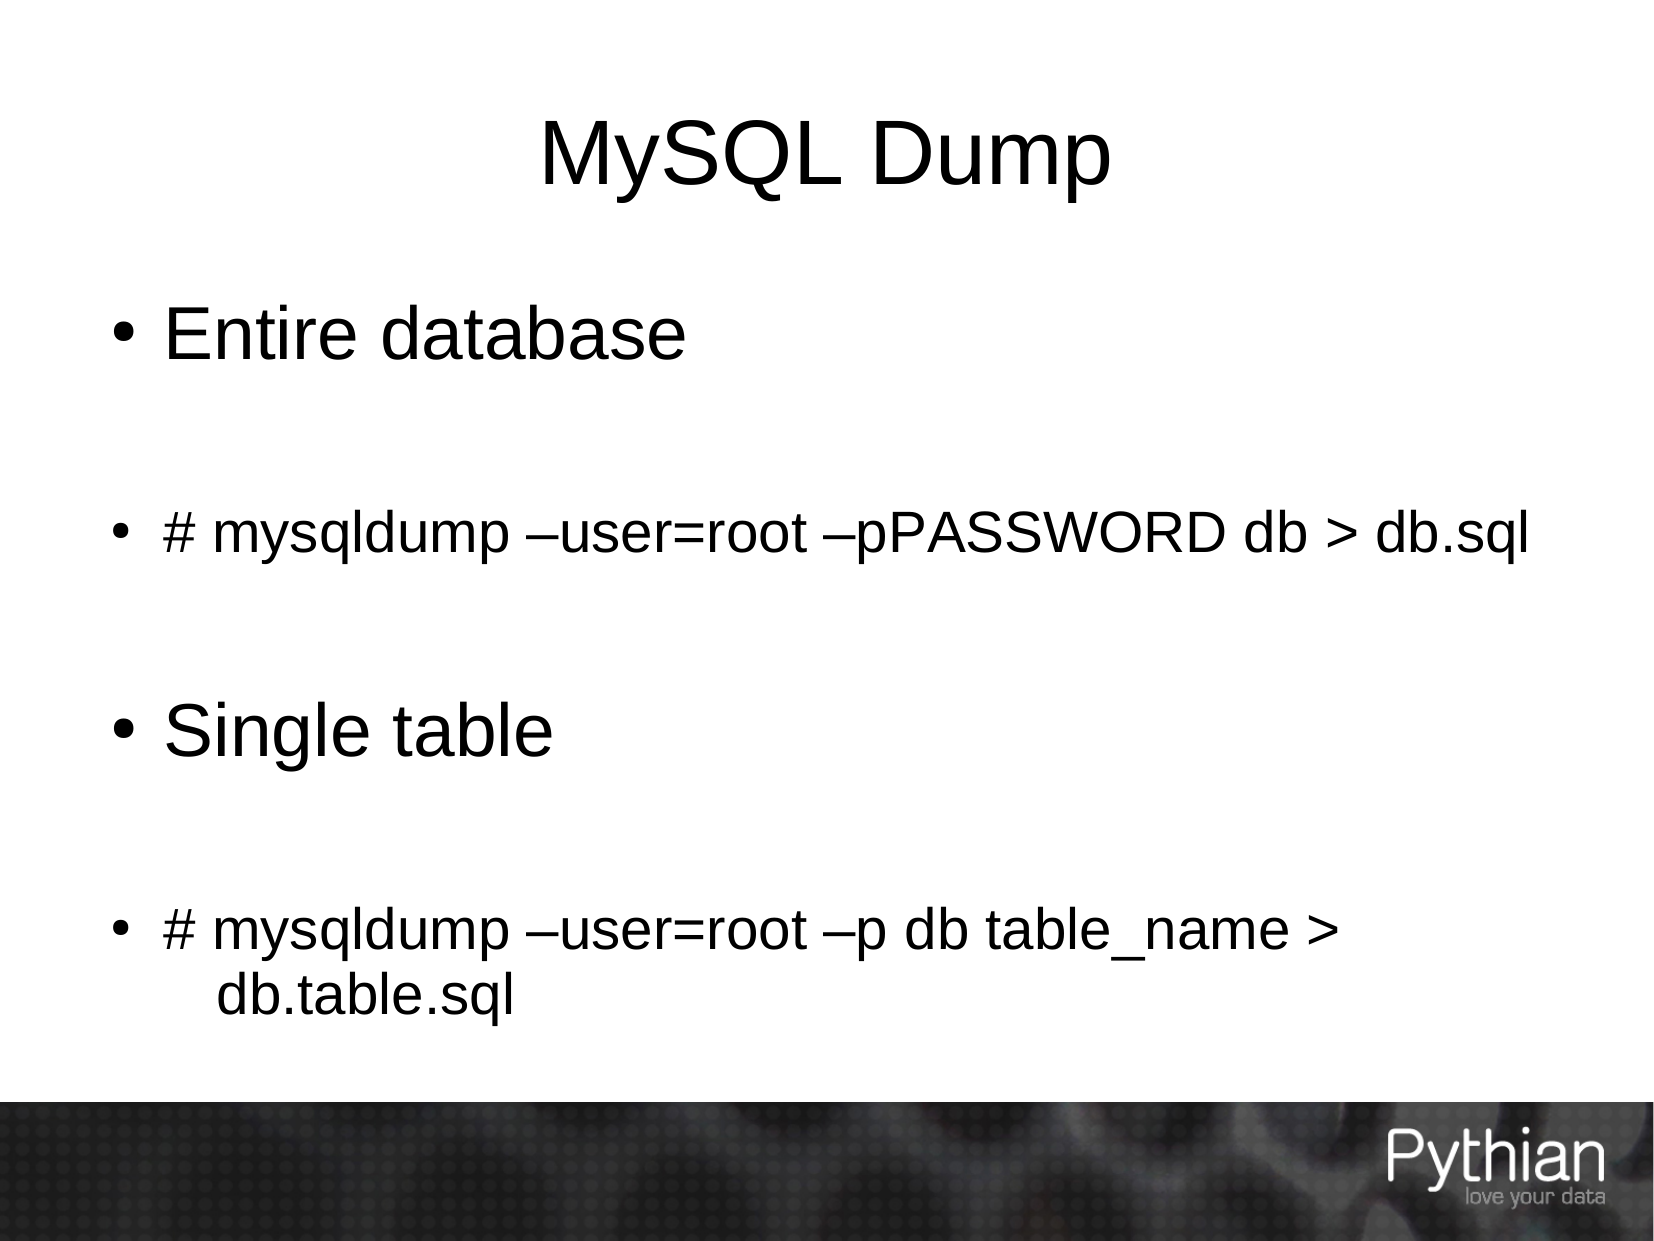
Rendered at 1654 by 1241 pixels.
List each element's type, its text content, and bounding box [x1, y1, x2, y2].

picture [0, 1102, 1654, 1241]
title MySQL Dump [82, 49, 1571, 257]
list Entire database # mysqldump –user=root –pPASSWORD db > db.sql Single table # mysqldump –user=root –p db table_name > db.table.sql [74, 291, 1654, 1120]
